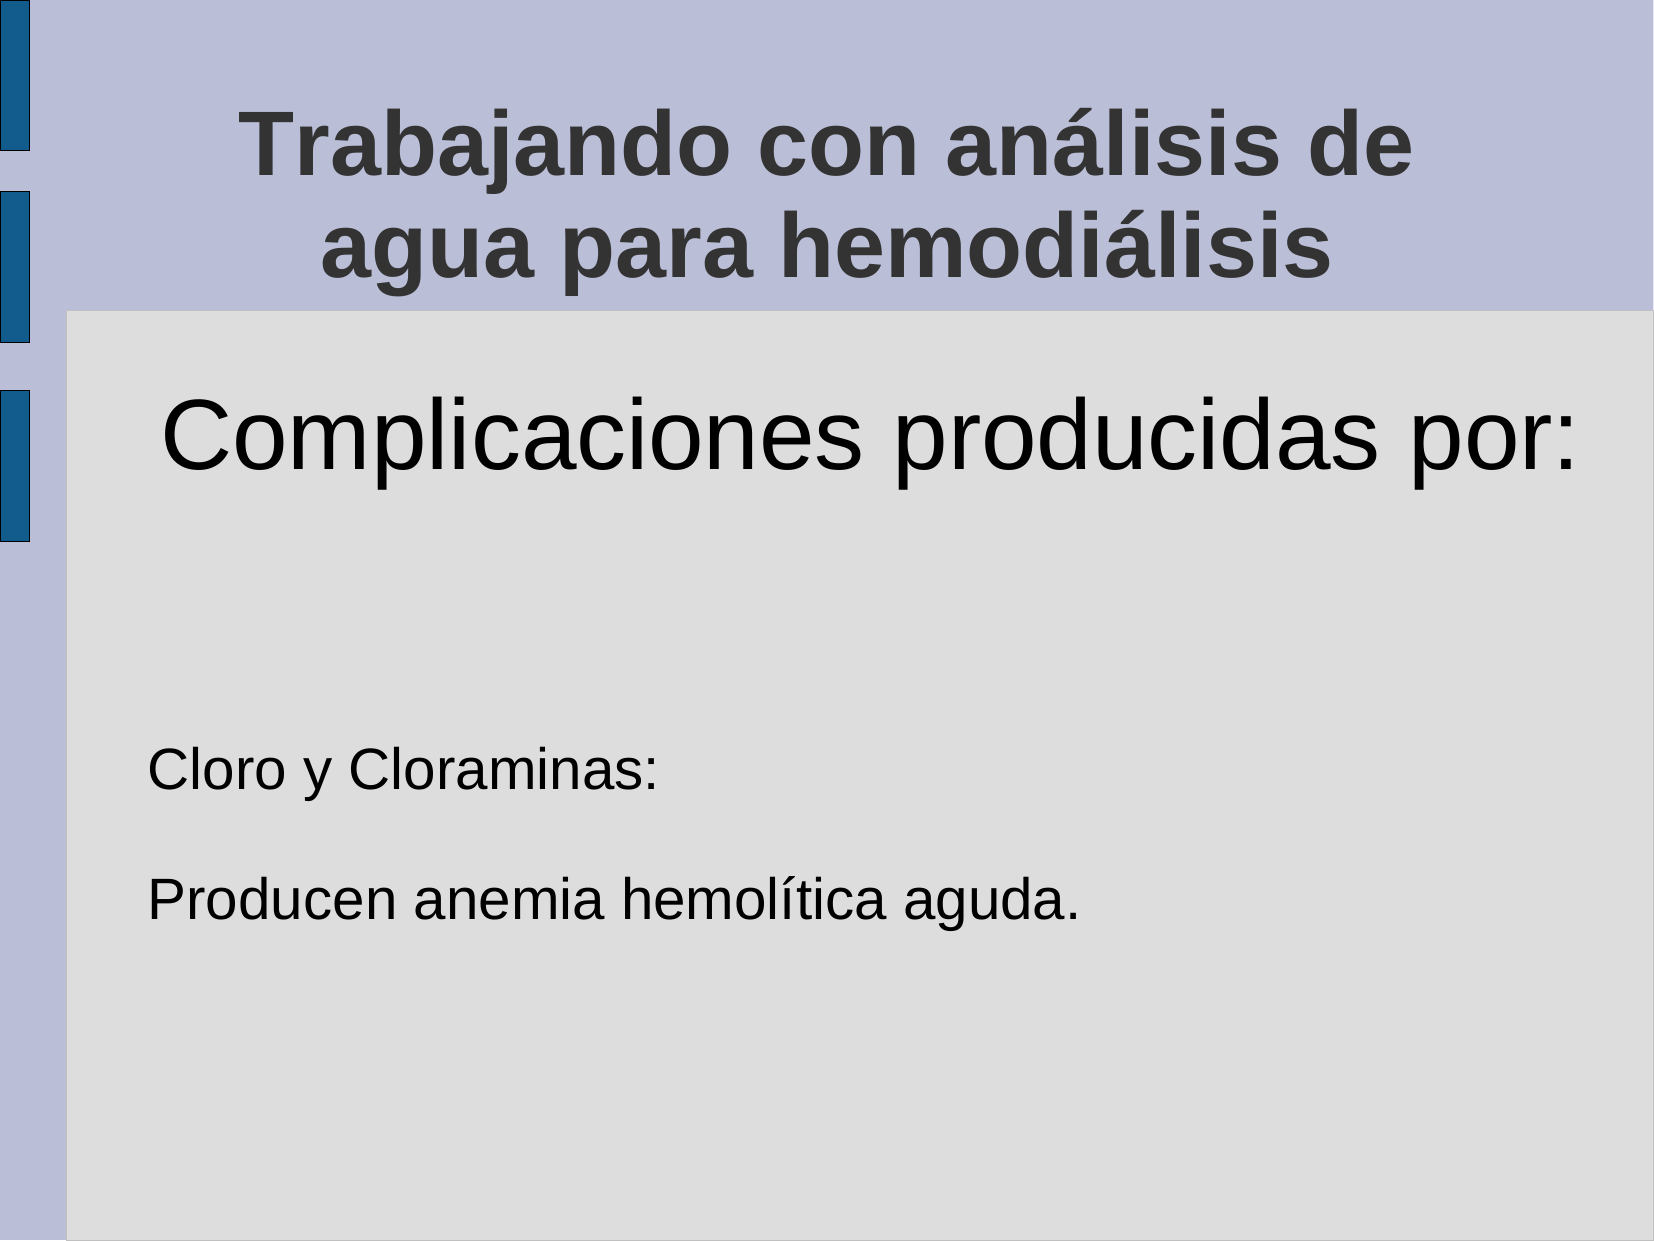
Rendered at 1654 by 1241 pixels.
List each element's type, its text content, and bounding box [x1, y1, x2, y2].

text_box Cloro y Cloraminas: Producen anemia hemolítica aguda. [147, 552, 1565, 1182]
title Trabajando con análisis de agua para hemodiálisis [121, 91, 1534, 299]
subtitle Complicaciones producidas por: [118, 324, 1625, 546]
